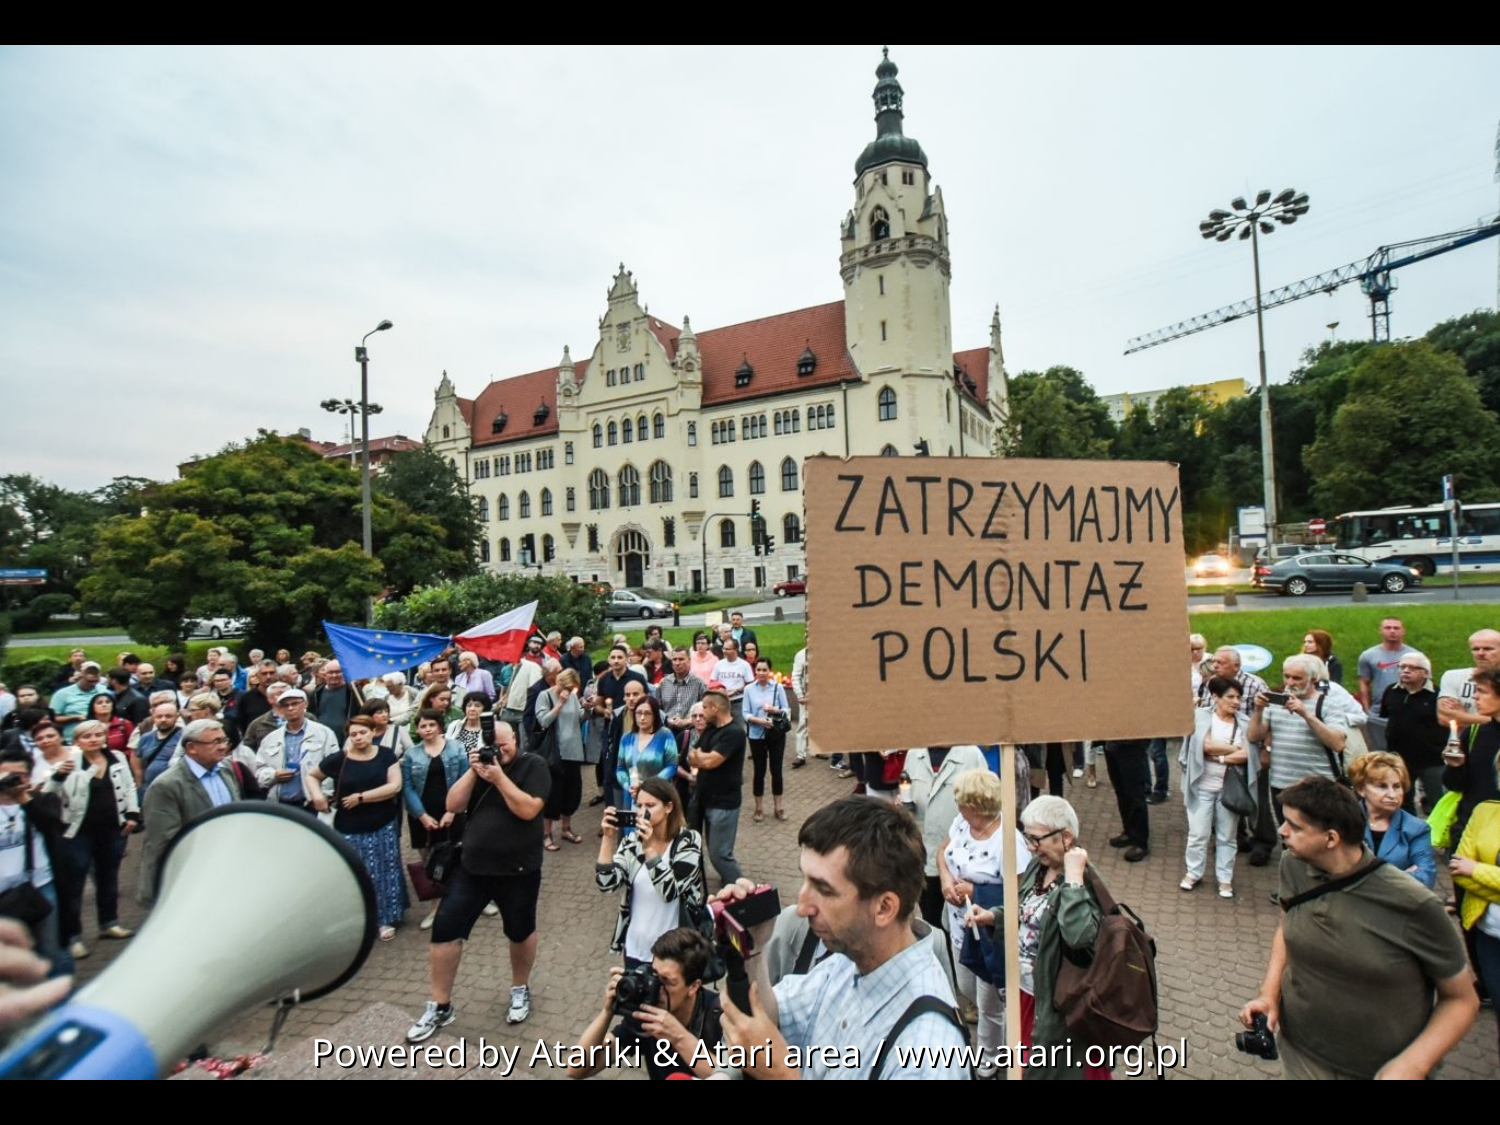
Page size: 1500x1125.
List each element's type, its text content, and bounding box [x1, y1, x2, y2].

picture [0, 45, 1500, 1021]
text_box Powered by Atariki & Atari area / www.atari.org.pl [0, 1021, 1500, 1082]
